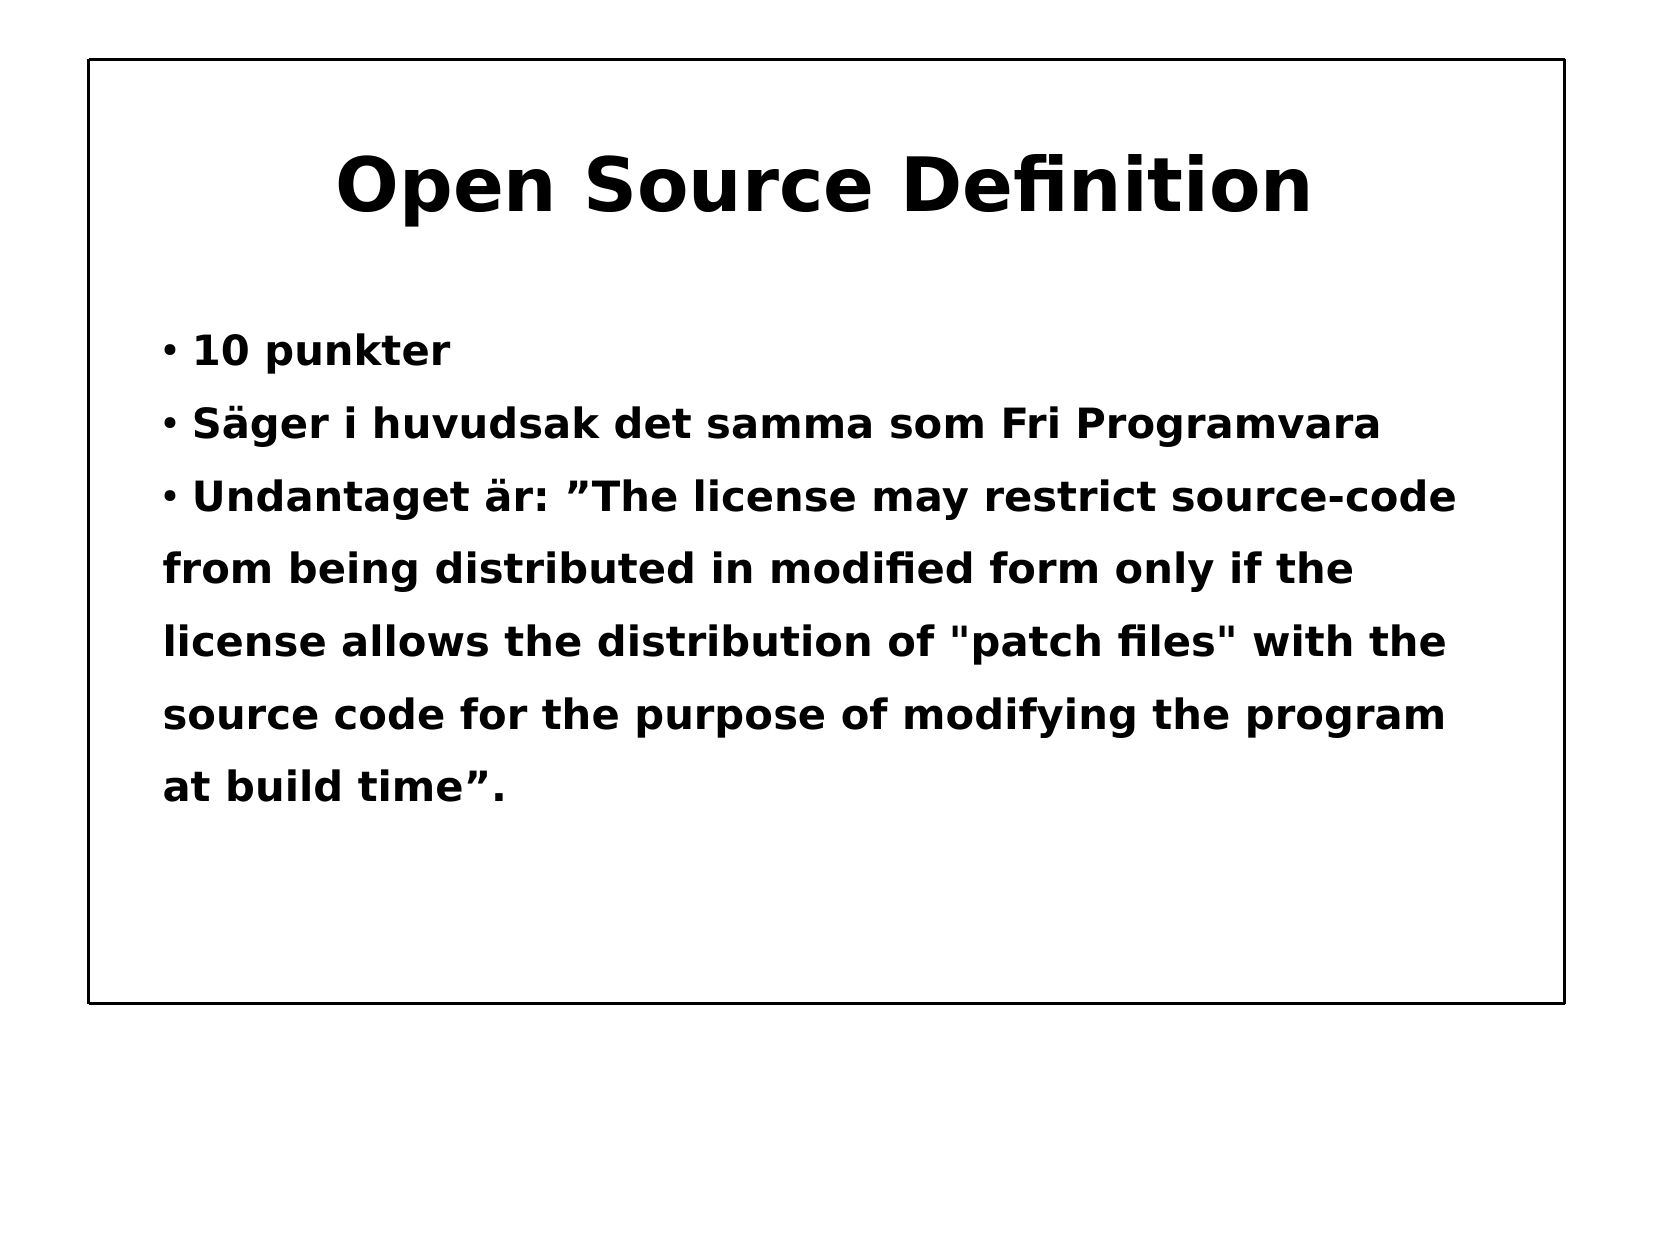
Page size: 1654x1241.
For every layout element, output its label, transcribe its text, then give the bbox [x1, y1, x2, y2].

text_box 10 punkter Säger i huvudsak det samma som Fri Programvara Undantaget är: ”The license may restrict source-code from being distributed in modified form only if the license allows the distribution of "patch files" with the source code for the purpose of modifying the program at build time”. [147, 295, 1506, 795]
text_box Open Source Definition [320, 134, 1333, 237]
text_box [88, 59, 1565, 1004]
